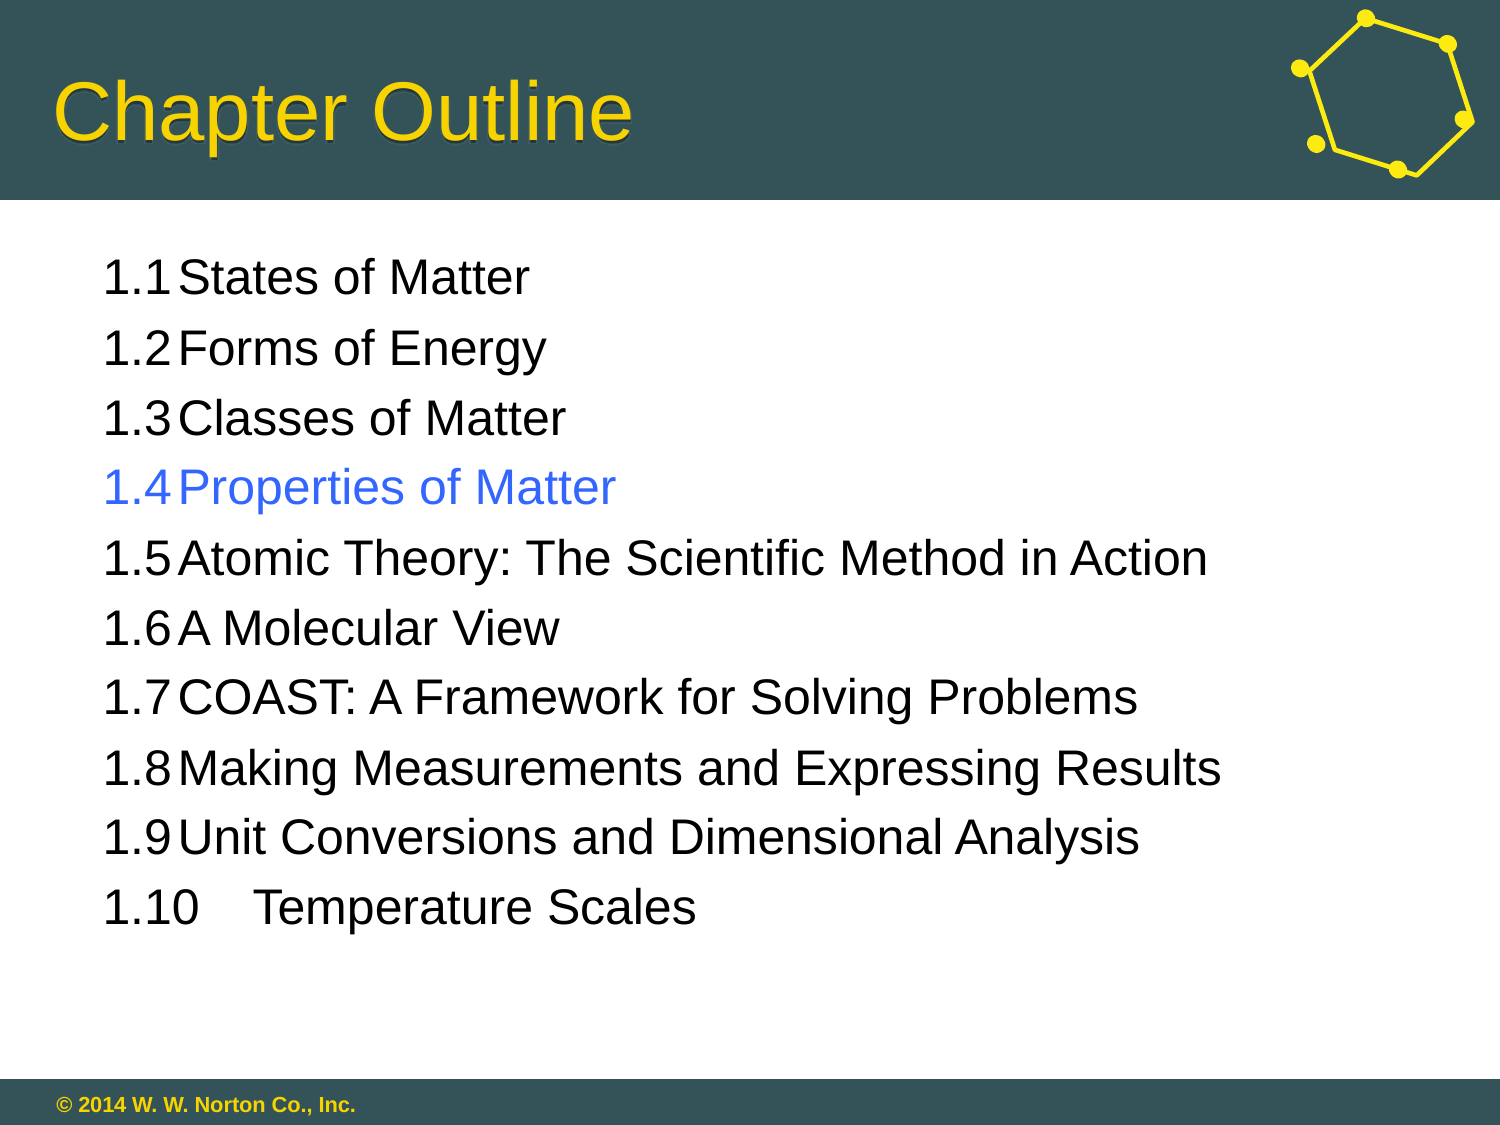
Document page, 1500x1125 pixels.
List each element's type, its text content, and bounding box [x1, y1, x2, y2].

title Chapter Outline [37, 19, 1225, 195]
list 1.1 States of Matter 1.2 Forms of Energy 1.3 Classes of Matter 1.4 Properties of Matter 1.5 Atomic Theory: The Scientific Method in Action 1.6 A Molecular View 1.7 COAST: A Framework for Solving Problems 1.8 Making Measurements and Expressing Results 1.9 Unit Conversions and Dimensional Analysis 1.10 Temperature Scales [87, 237, 1425, 1013]
